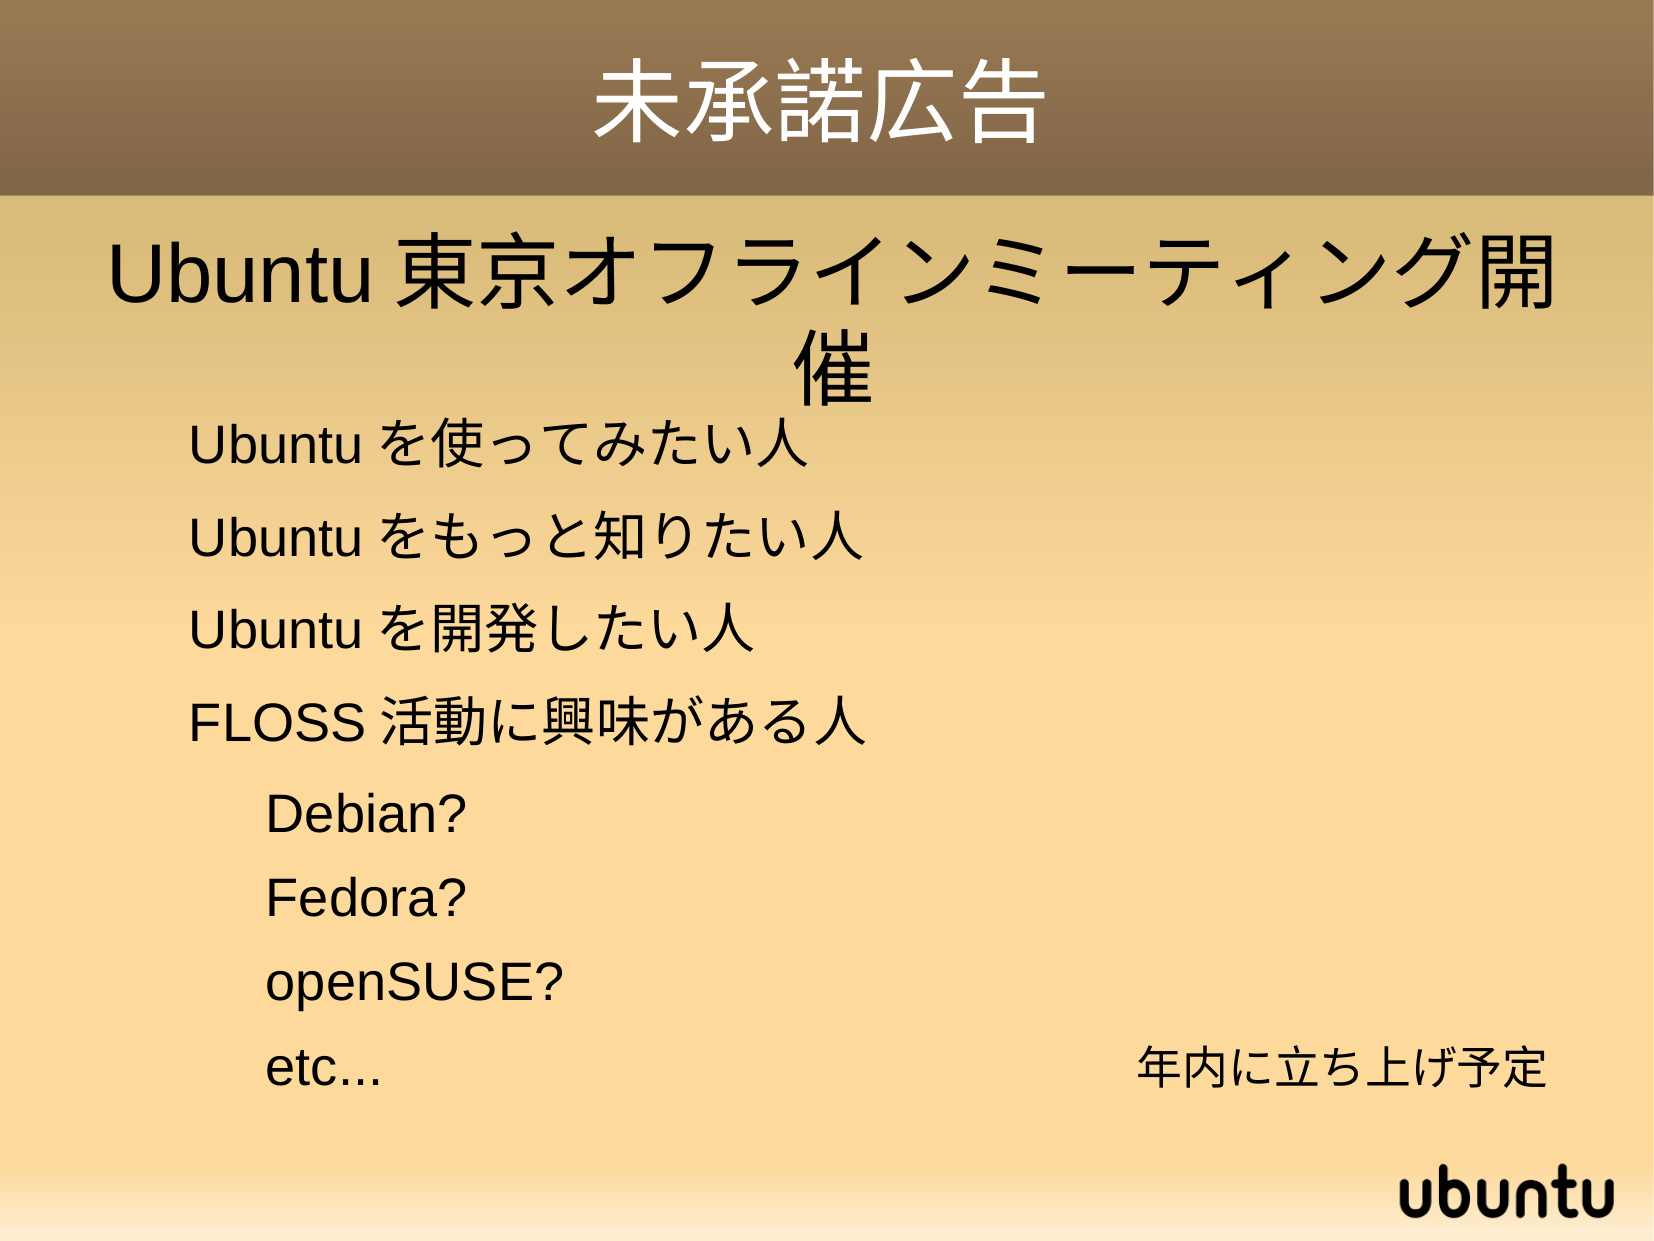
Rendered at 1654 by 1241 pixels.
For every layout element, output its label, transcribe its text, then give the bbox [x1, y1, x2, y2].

list Ubuntuを使ってみたい人 Ubuntuをもっと知りたい人 Ubuntuを開発したい人 FLOSS活動に興味がある人 Debian? Fedora? openSUSE? etc... [171, 413, 1329, 1097]
text_box 年内に立ち上げ予定 [1122, 1034, 1554, 1103]
picture [0, 0, 1654, 1241]
subtitle Ubuntu東京オフラインミーティング開催 [88, 260, 1577, 384]
title 未承諾広告 [76, 0, 1565, 208]
